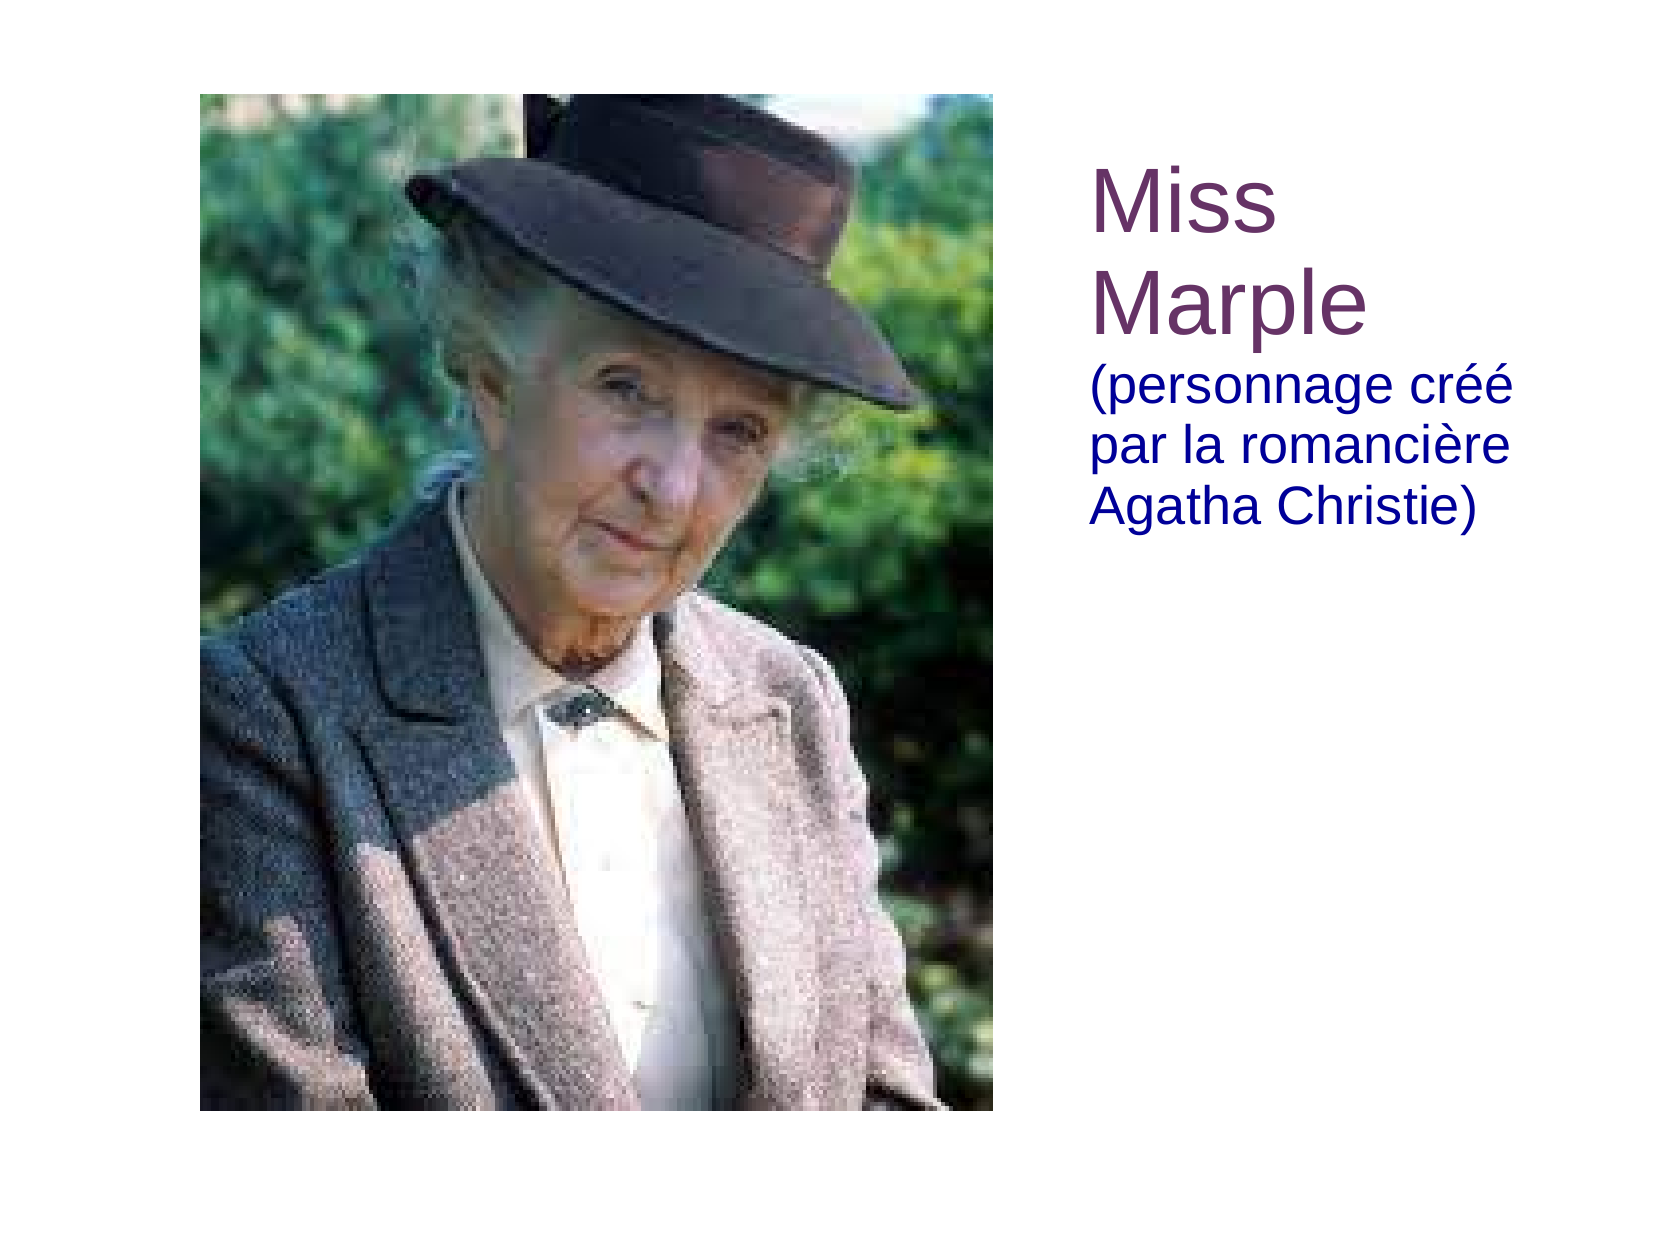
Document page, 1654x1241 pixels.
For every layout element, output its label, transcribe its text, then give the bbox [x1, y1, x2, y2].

text_box Miss Marple (personnage créé par la romancière Agatha Christie) [1074, 141, 1571, 544]
picture [200, 94, 993, 1111]
